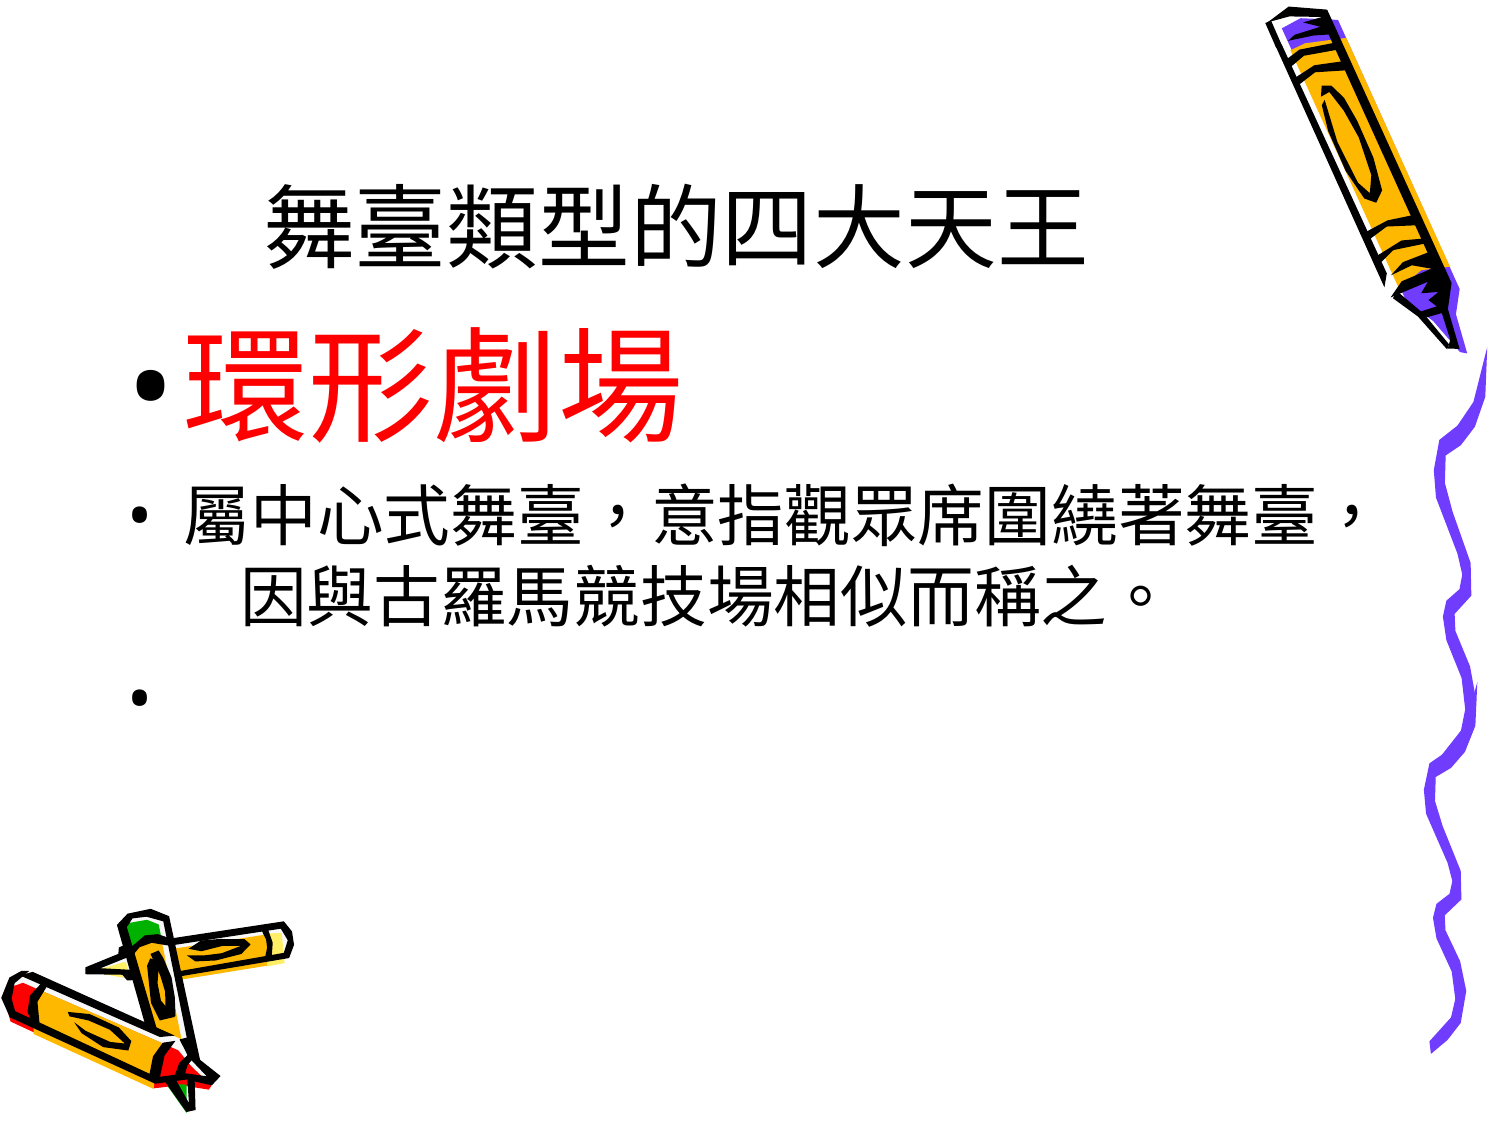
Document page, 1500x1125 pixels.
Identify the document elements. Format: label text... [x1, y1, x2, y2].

title 舞臺類型的四大天王 [112, 24, 1240, 288]
list 環形劇場 屬中心式舞臺，意指觀眾席圍繞著舞臺，因與古羅馬競技場相似而稱之。 [112, 299, 1375, 901]
